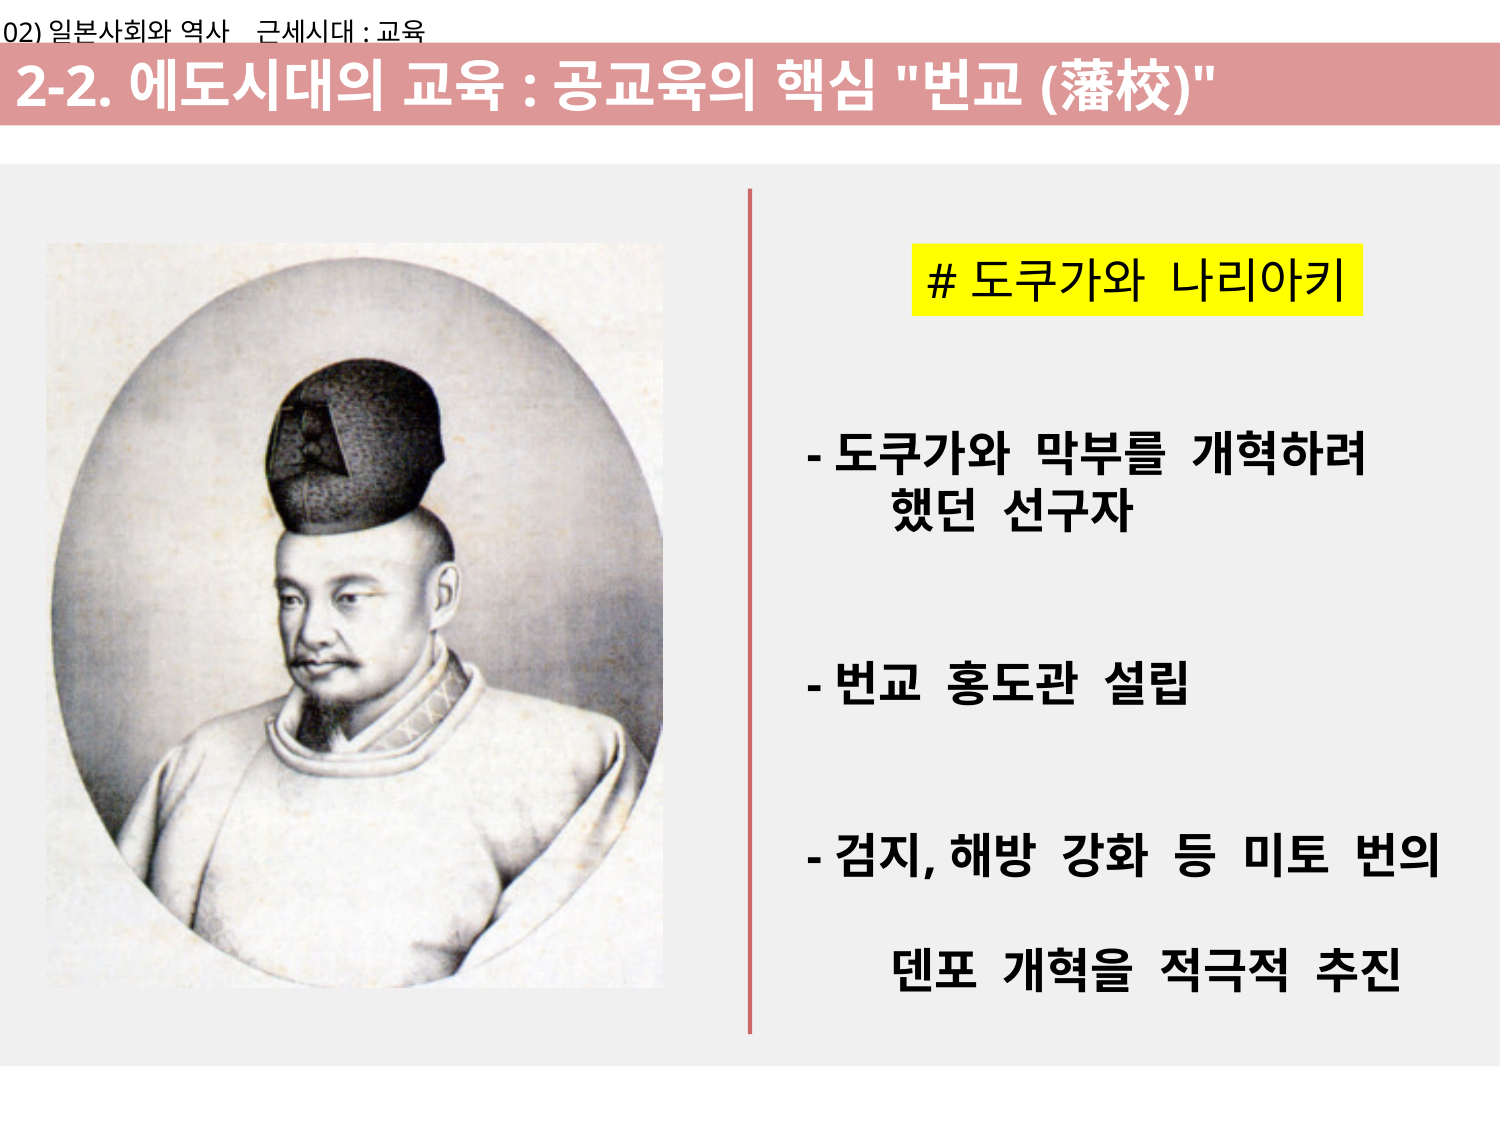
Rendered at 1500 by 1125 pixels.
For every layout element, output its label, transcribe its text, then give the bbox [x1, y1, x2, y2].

text_box # 도쿠가와 나리아키 [911, 243, 1364, 316]
picture [46, 243, 663, 988]
text_box 02) 일본사회와 역사 _ 근세시대 : 교육 [0, 7, 868, 42]
text_box 2-2. 에도시대의 교육 : 공교육의 핵심 "번교 (藩校)" [0, 42, 1500, 126]
text_box - 도쿠가와 막부를 개혁하려 했던 선구자 - 번교 홍도관 설립 - 검지, 해방 강화 등 미토 번의 덴포 개혁을 적극적 추진 [779, 243, 1500, 1006]
text_box [0, 163, 1500, 1067]
